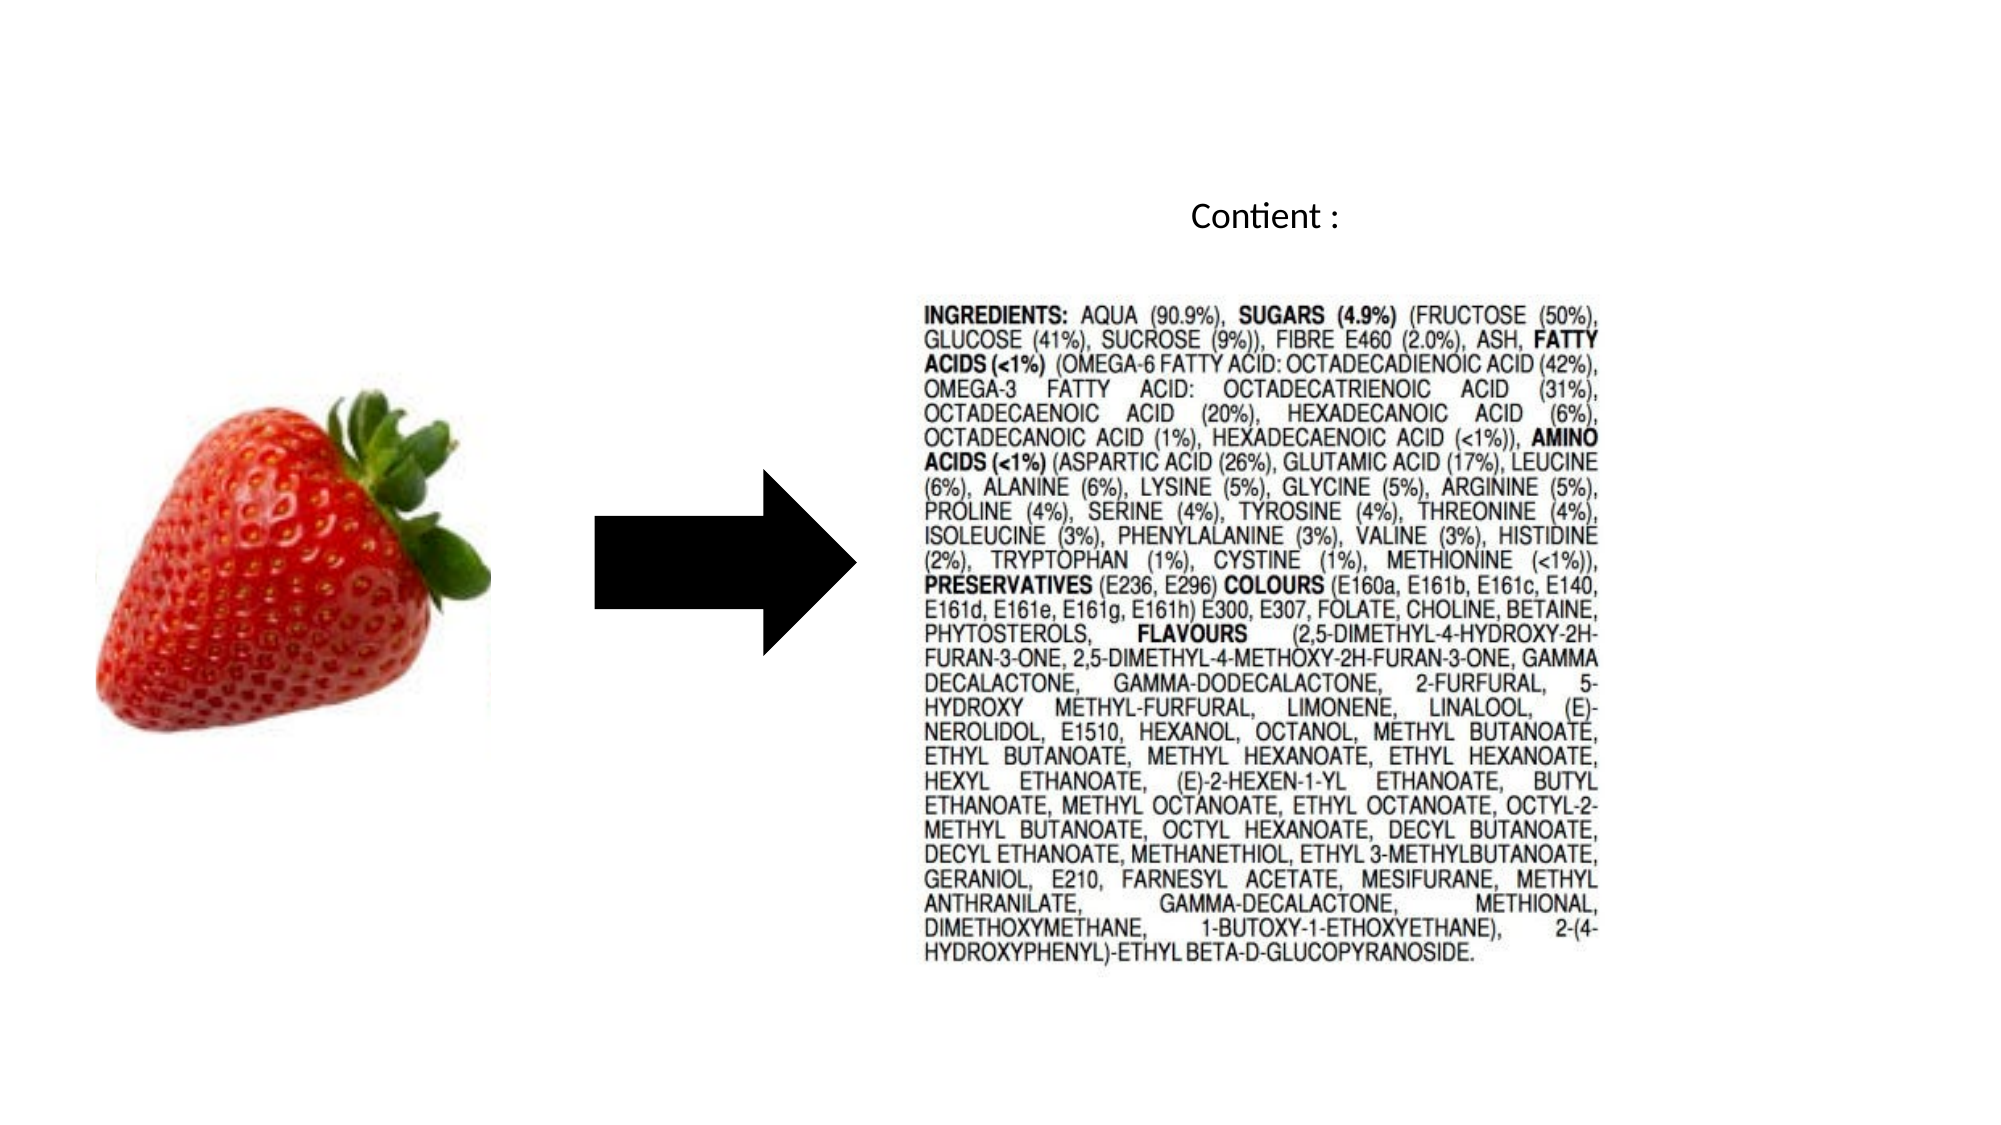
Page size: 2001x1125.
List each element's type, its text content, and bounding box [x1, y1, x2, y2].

text_box Contient : [1176, 184, 1355, 244]
picture [835, 262, 1696, 1017]
picture [95, 290, 491, 835]
text_box [595, 471, 856, 654]
